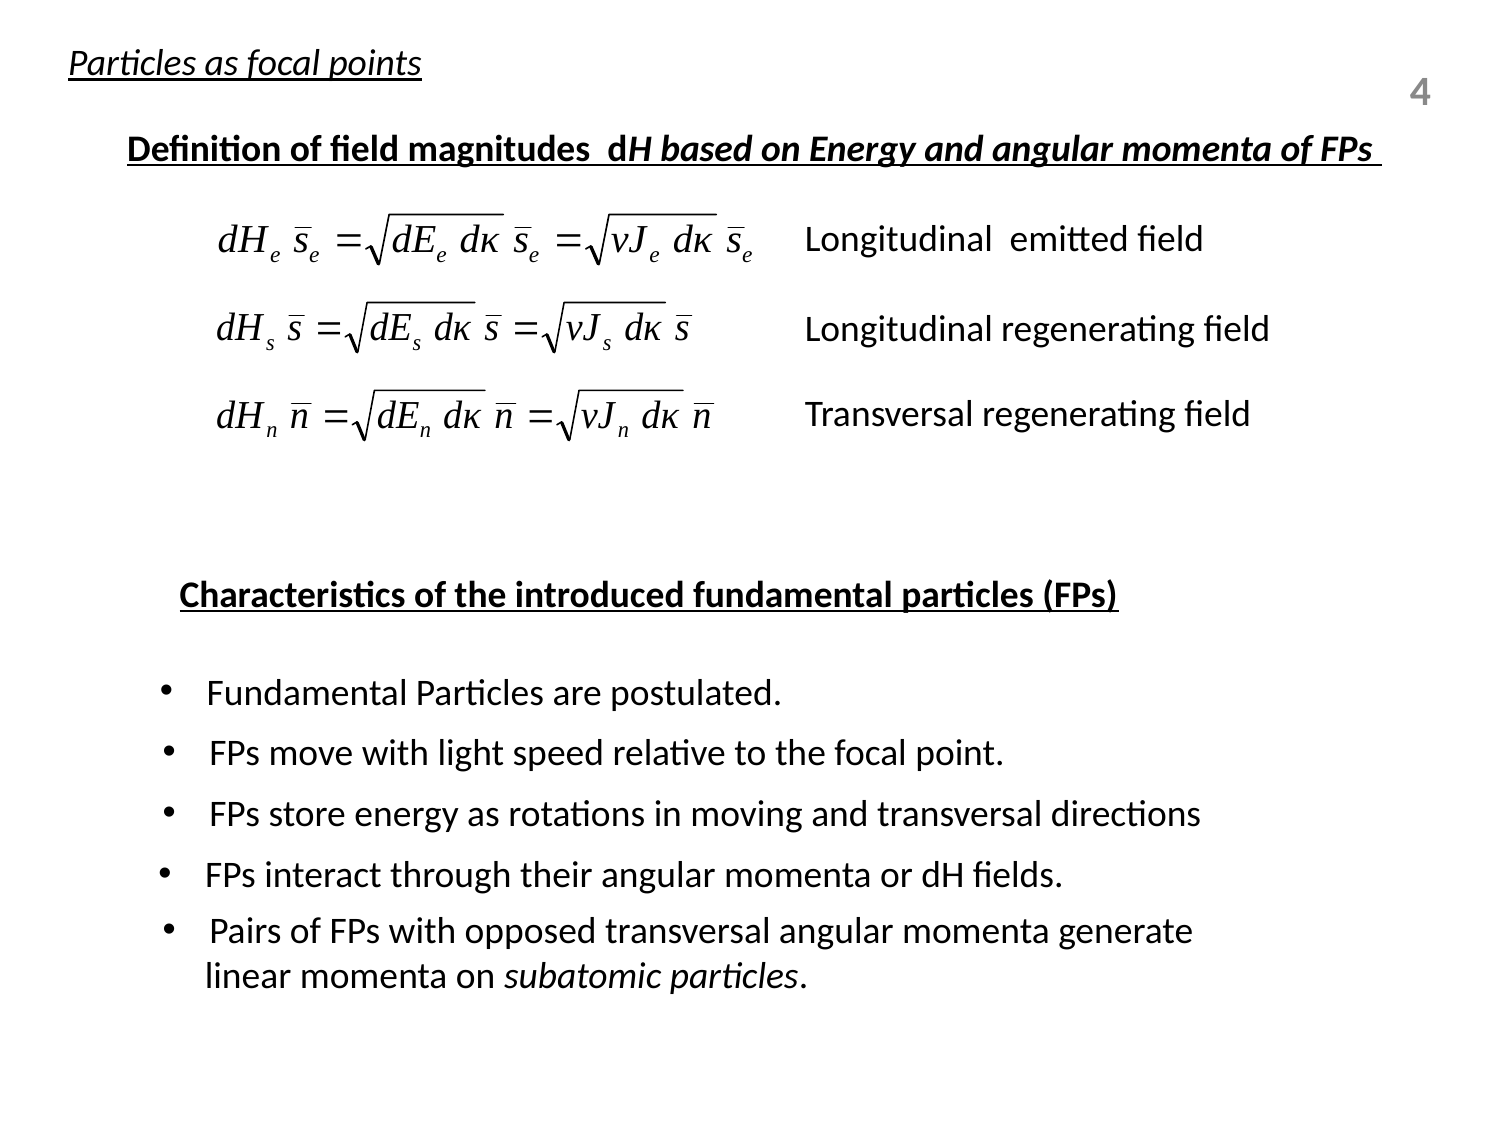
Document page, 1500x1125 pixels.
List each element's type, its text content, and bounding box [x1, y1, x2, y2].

text_box Fundamental Particles are postulated. [144, 660, 805, 721]
text_box FPs interact through their angular momenta or dH fields. [143, 842, 1091, 904]
text_box Longitudinal emitted field [789, 206, 1252, 267]
text_box FPs move with light speed relative to the focal point. [147, 720, 1031, 782]
text_box Transversal regenerating field [789, 381, 1273, 443]
text_box Definition of field magnitudes dH based on Energy and angular momenta of FPs [112, 116, 1436, 177]
text_box Particles as focal points [53, 31, 437, 91]
chart [211, 206, 761, 276]
chart [210, 294, 701, 364]
text_box [1394, 56, 1456, 117]
text_box Pairs of FPs with opposed transversal angular momenta generate linear momenta on subatomic particles. [147, 898, 1230, 1005]
text_box Characteristics of the introduced fundamental particles (FPs) [119, 562, 1180, 622]
text_box FPs store energy as rotations in moving and transversal directions [147, 781, 1267, 843]
chart [210, 381, 721, 452]
text_box Longitudinal regenerating field [789, 296, 1310, 357]
